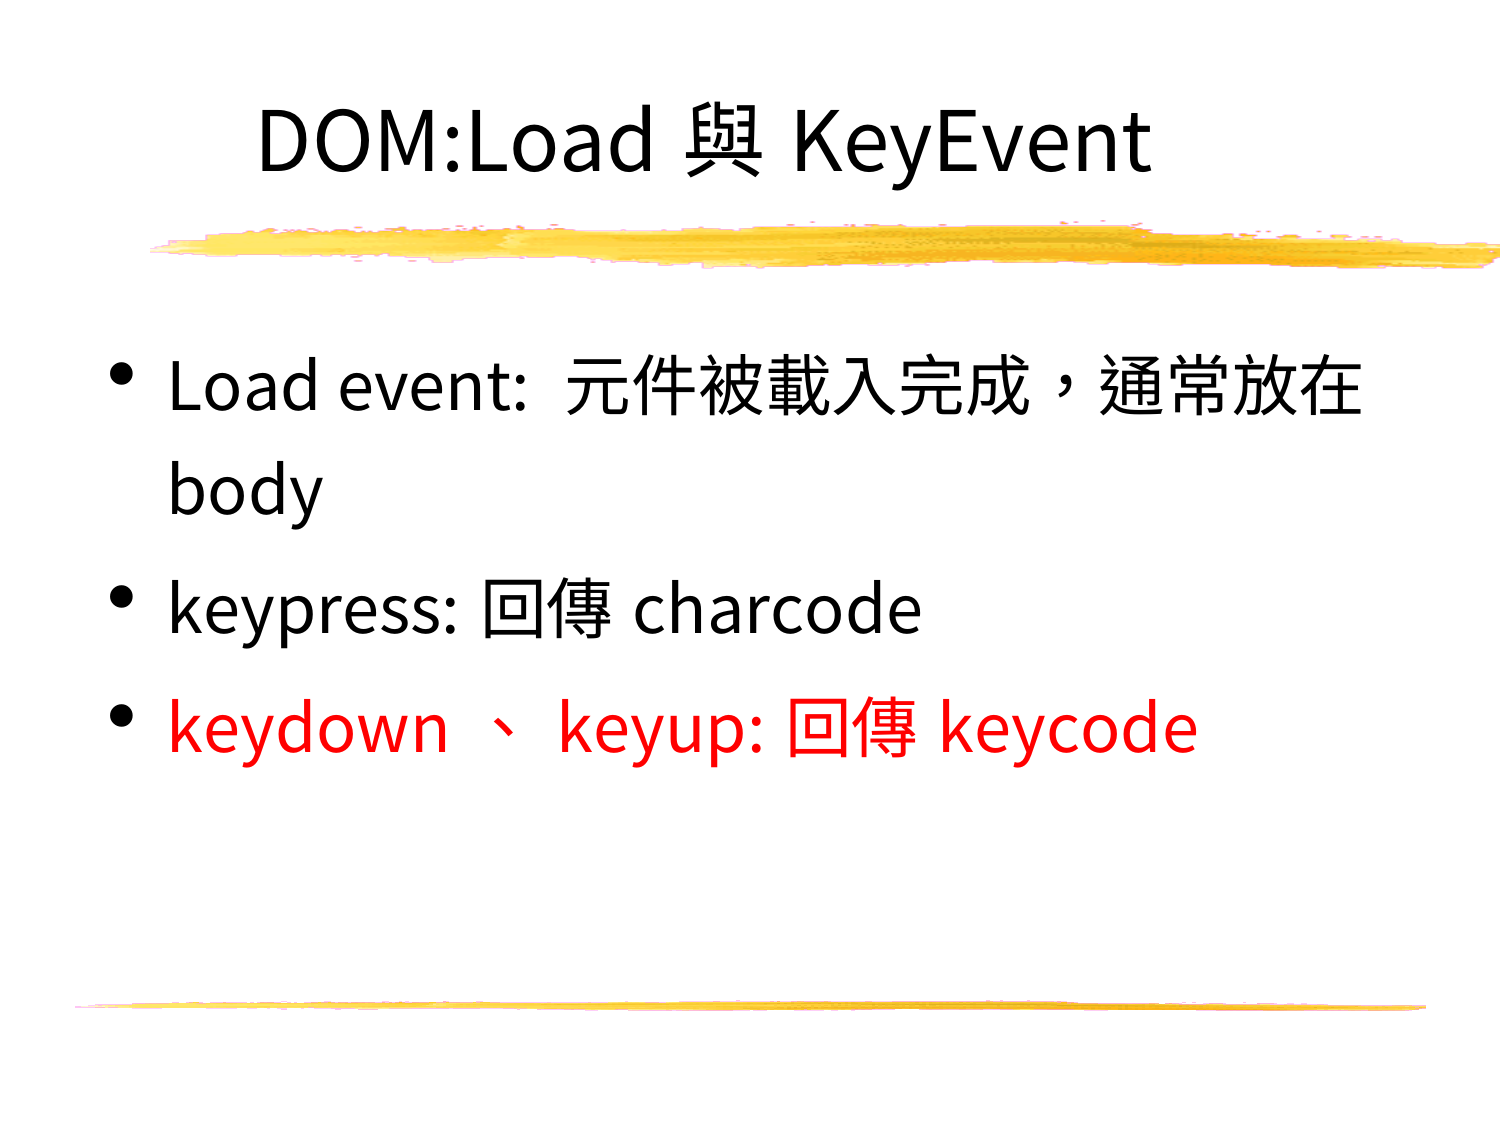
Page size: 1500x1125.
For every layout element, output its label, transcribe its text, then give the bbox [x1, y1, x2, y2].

title DOM:Load與KeyEvent [66, 35, 1342, 225]
picture [150, 215, 1500, 279]
picture [75, 999, 1426, 1013]
list Load event: 元件被載入完成，通常放在body keypress:回傳charcode keydown、keyup:回傳keycode [110, 324, 1386, 1000]
